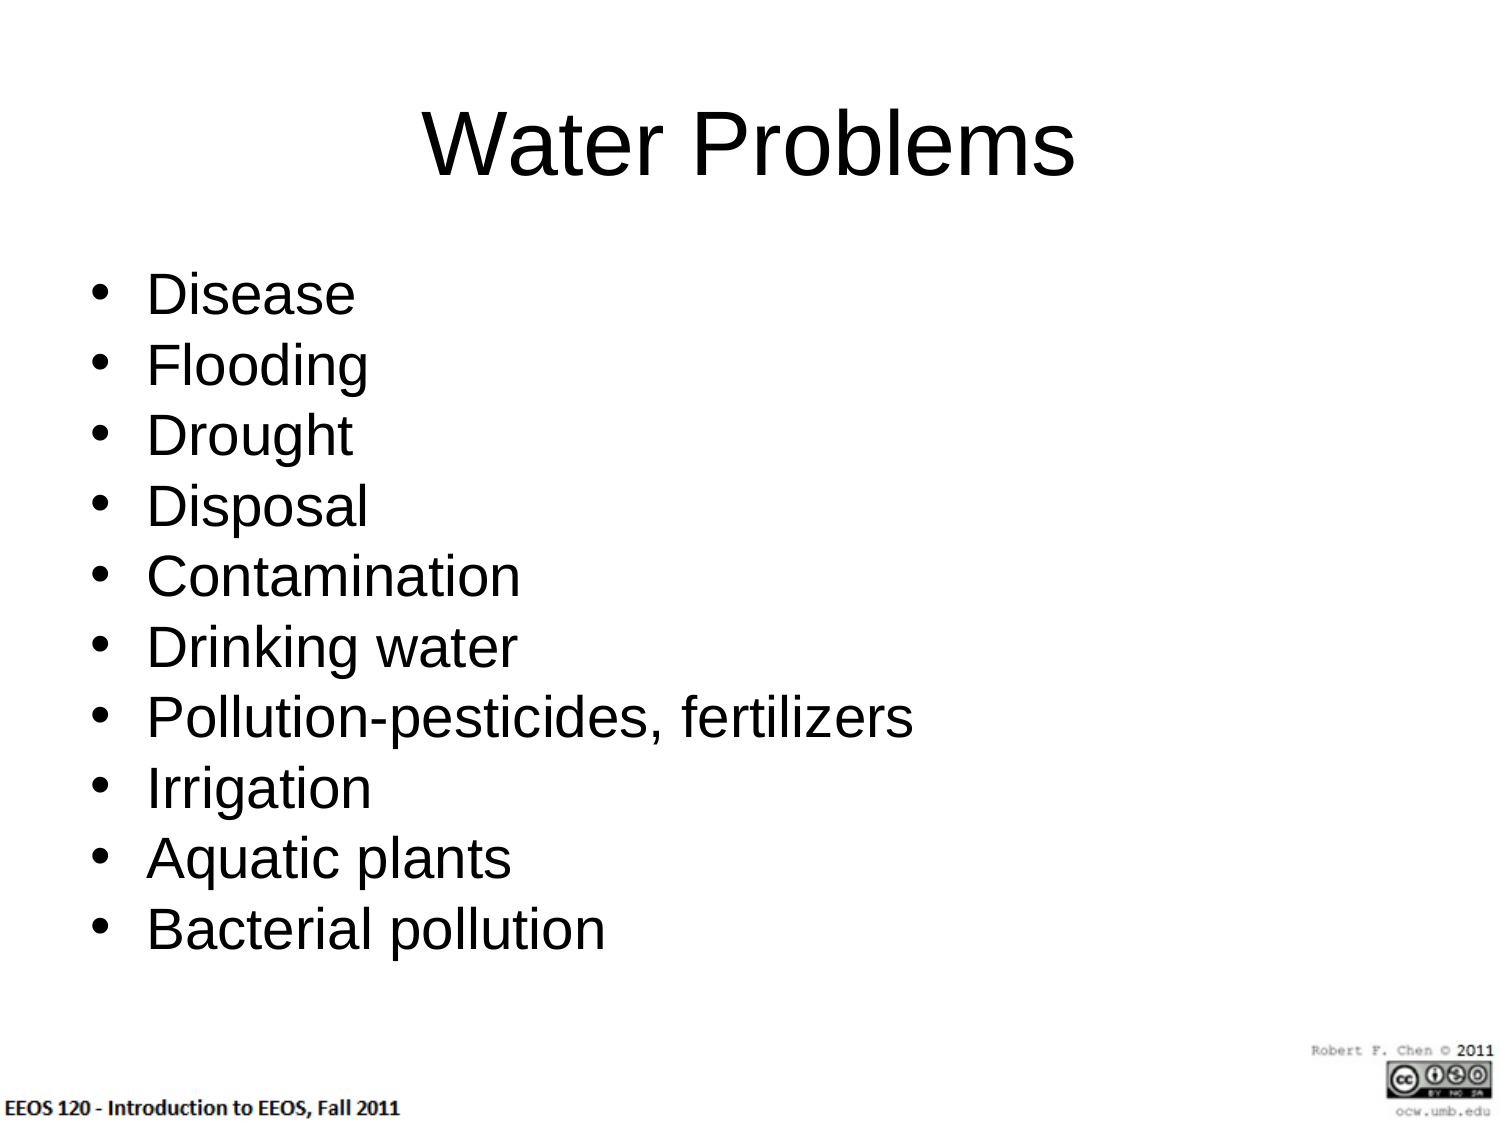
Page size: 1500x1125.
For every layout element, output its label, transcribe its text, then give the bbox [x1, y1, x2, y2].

picture [0, 1090, 405, 1125]
title Water Problems [75, 45, 1426, 233]
picture [1304, 1039, 1500, 1125]
list Disease Flooding Drought Disposal Contamination Drinking water Pollution-pesticides, fertilizers Irrigation Aquatic plants Bacterial pollution [75, 262, 1426, 1048]
